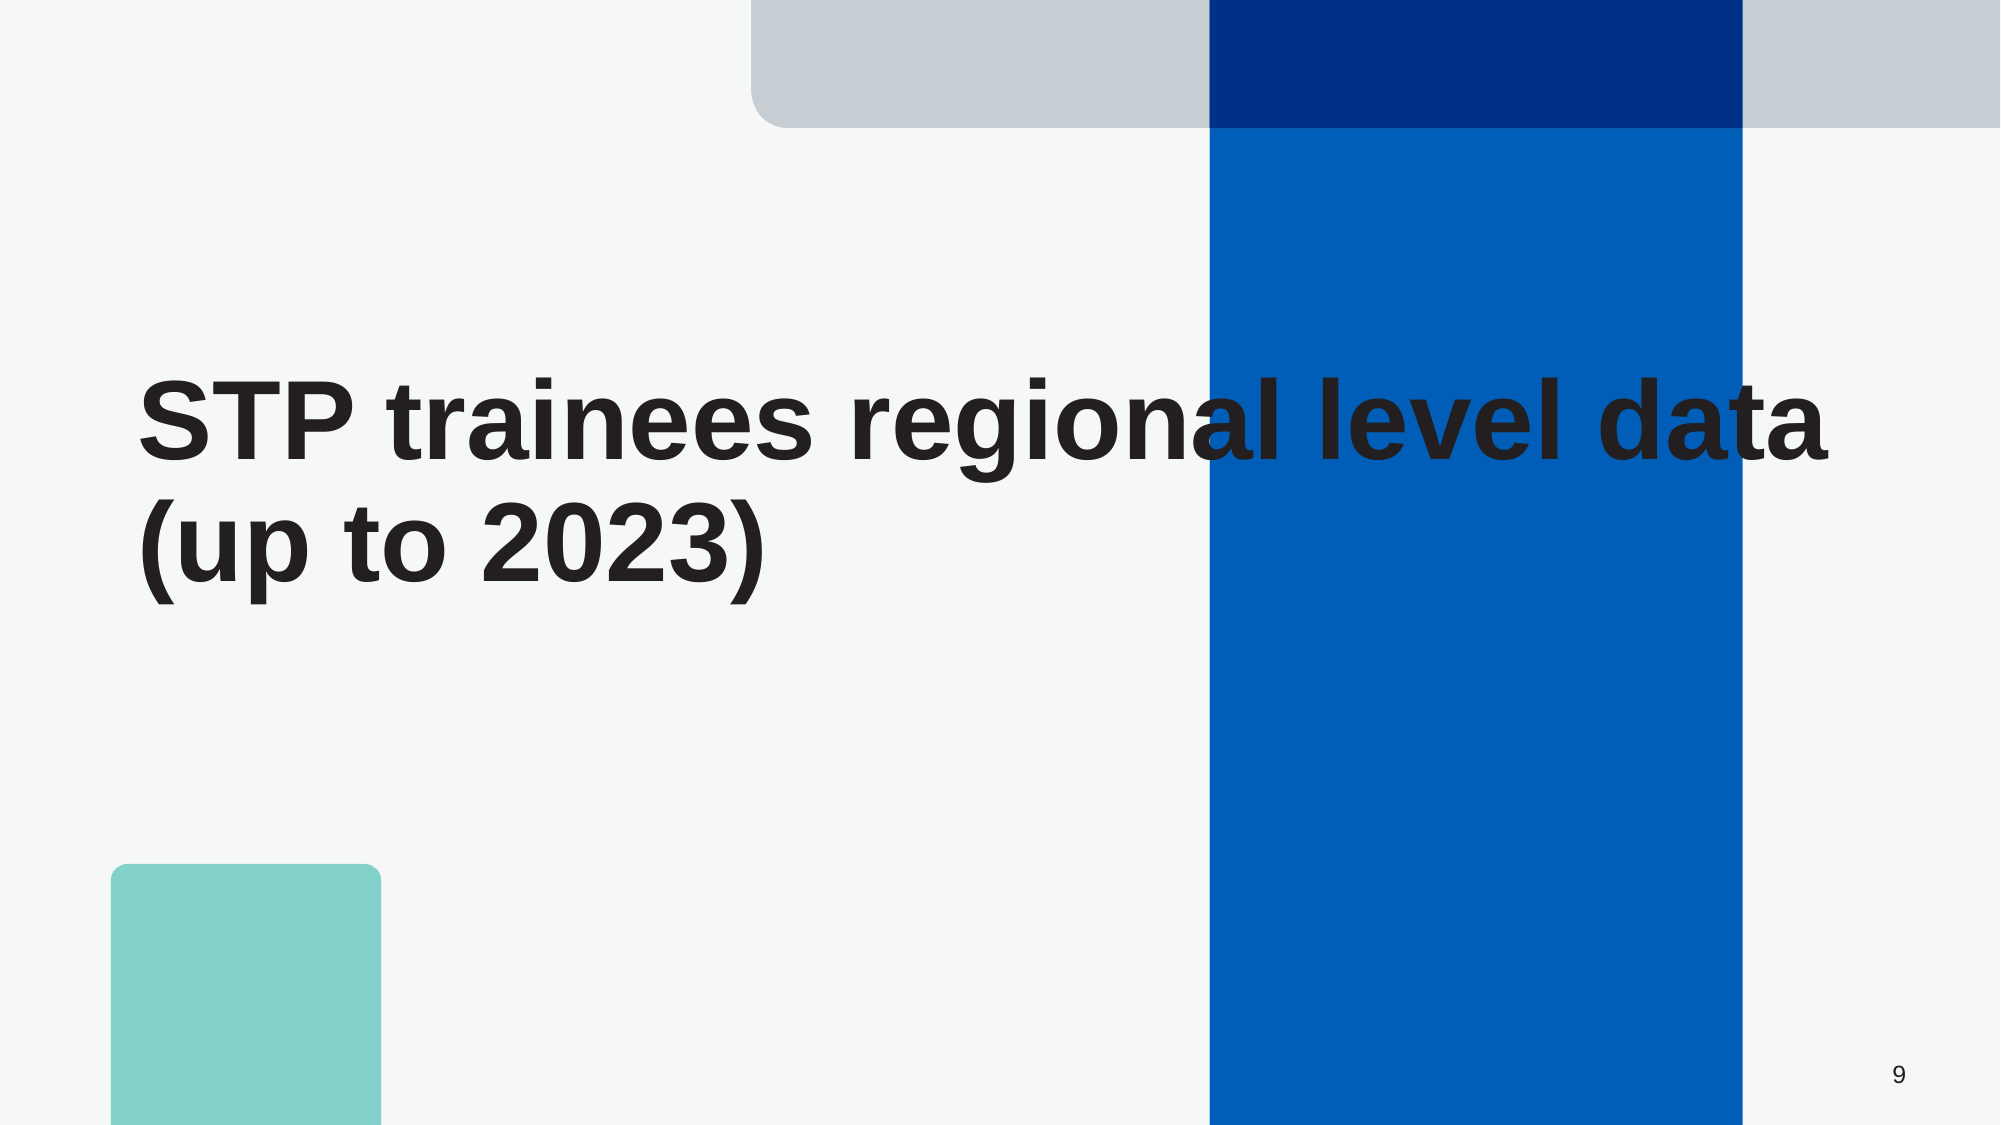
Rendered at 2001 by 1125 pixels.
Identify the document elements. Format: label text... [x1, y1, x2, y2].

title STP trainees regional level data (up to 2023) [122, 355, 1175, 573]
